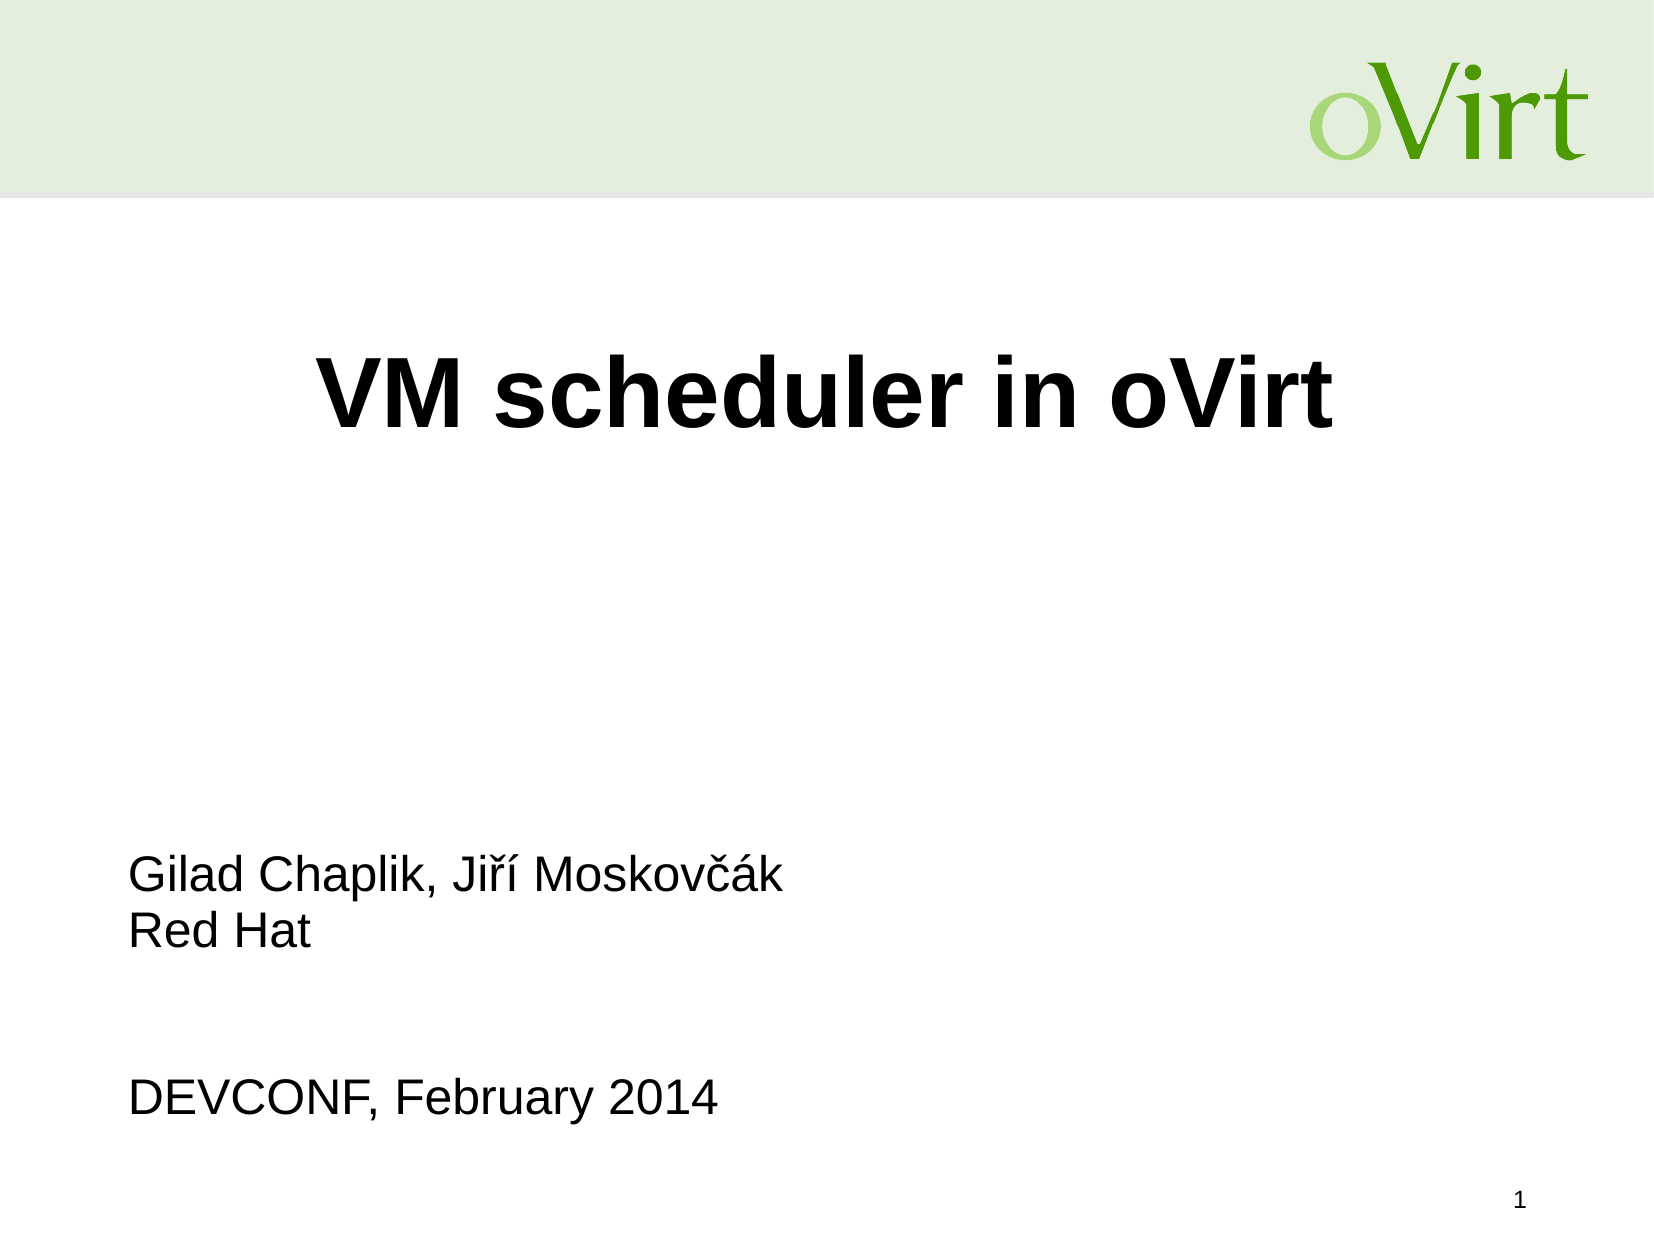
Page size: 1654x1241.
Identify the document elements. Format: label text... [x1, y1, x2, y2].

text_box VM scheduler in oVirt [150, 337, 1501, 458]
picture [1289, 36, 1613, 180]
text_box Gilad Chaplik, Jiří Moskovčák Red Hat DEVCONF, February 2014 [127, 790, 1501, 1126]
